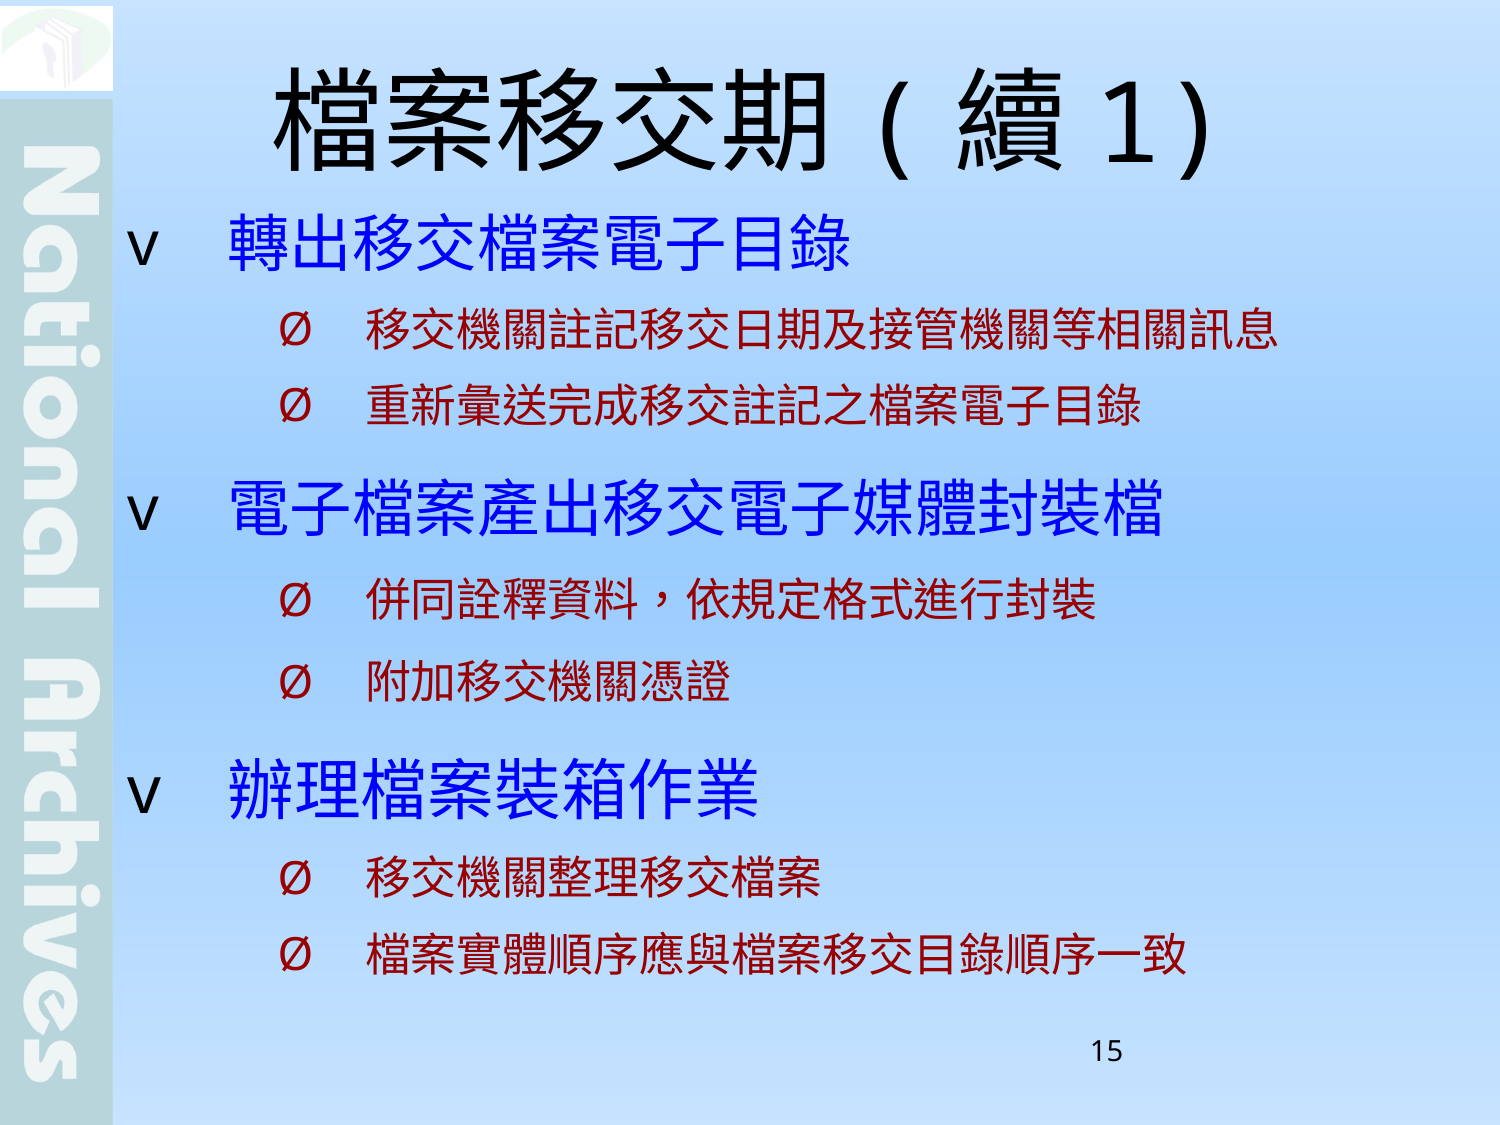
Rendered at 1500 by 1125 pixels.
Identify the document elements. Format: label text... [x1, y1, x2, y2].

text_box [1074, 1025, 1388, 1101]
text_box 檔案移交期(續1) [113, 43, 1388, 188]
text_box 轉出移交檔案電子目錄 移交機關註記移交日期及接管機關等相關訊息 重新彙送完成移交註記之檔案電子目錄 電子檔案產出移交電子媒體封裝檔 併同詮釋資料，依規定格式進行封裝 附加移交機關憑證 辦理檔案裝箱作業 移交機關整理移交檔案 檔案實體順序應與檔案移交目錄順序一致 [113, 196, 1388, 1025]
